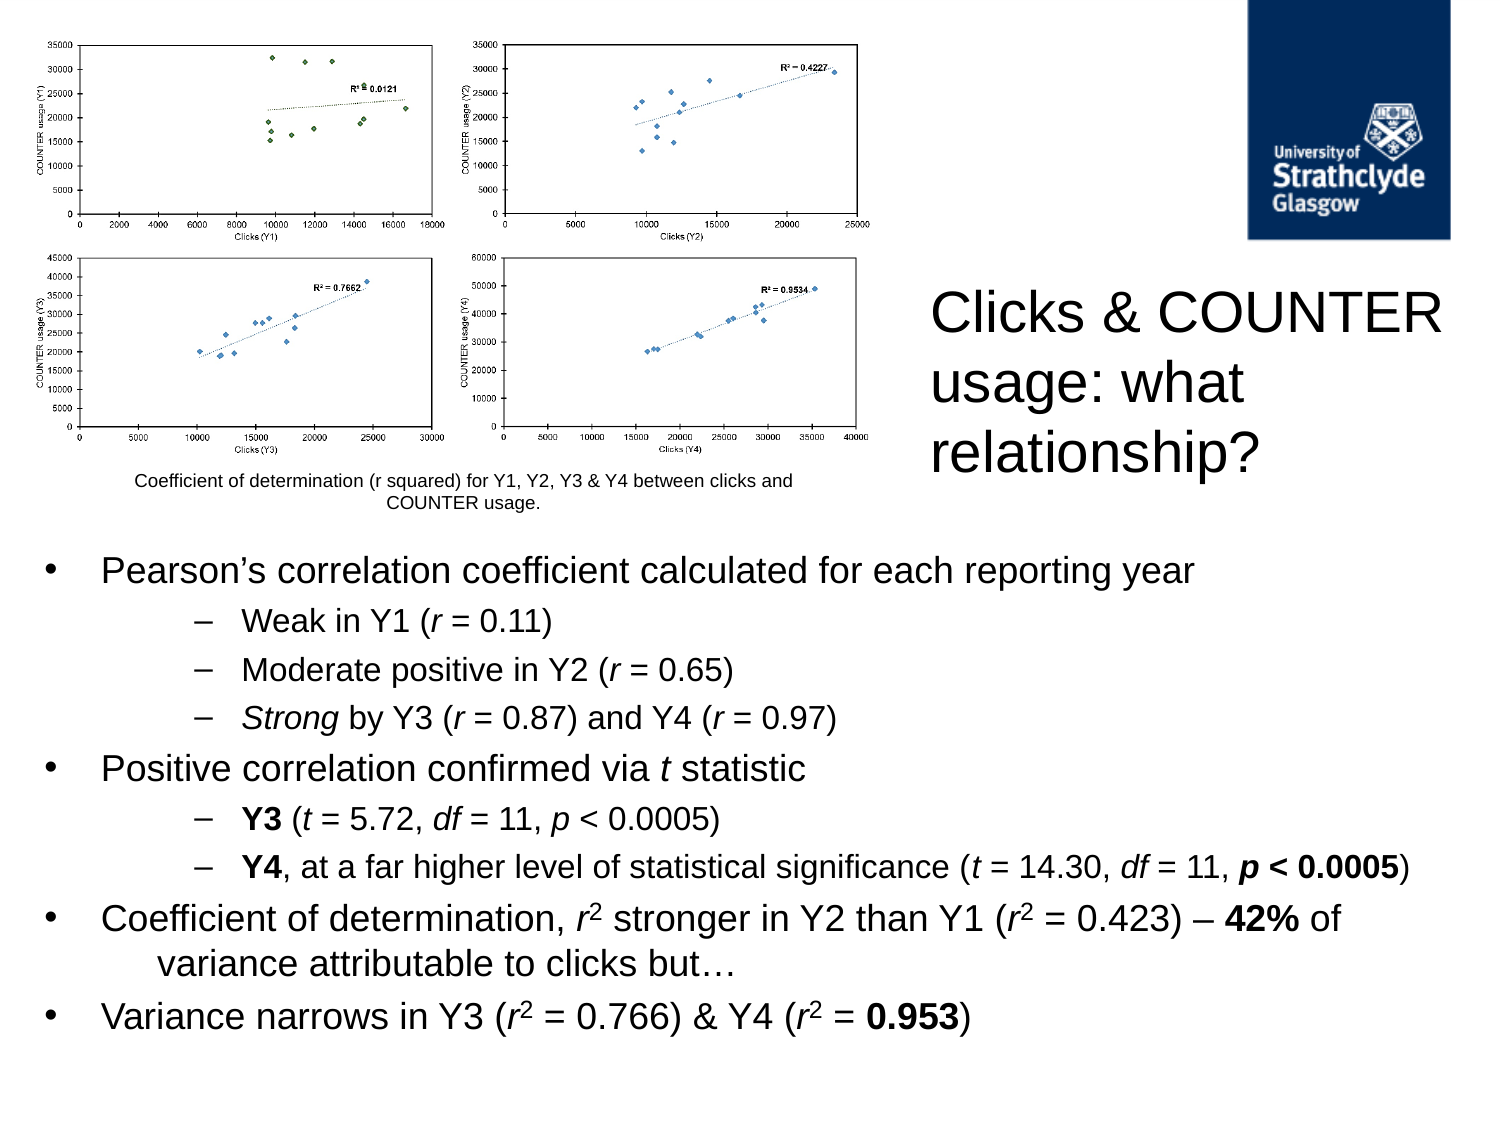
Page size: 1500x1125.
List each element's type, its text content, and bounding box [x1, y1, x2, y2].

list Pearson’s correlation coefficient calculated for each reporting year Weak in Y1 (r = 0.11) Moderate positive in Y2 (r = 0.65) Strong by Y3 (r = 0.87) and Y4 (r = 0.97) Positive correlation confirmed via t statistic Y3 (t = 5.72, df = 11, p < 0.0005) Y4, at a far higher level of statistical significance (t = 14.30, df = 11, p < 0.0005) Coefficient of determination, r2 stronger in Y2 than Y1 (r2 = 0.423) – 42% of variance attributable to clicks but… Variance narrows in Y3 (r2 = 0.766) & Y4 (r2 = 0.953) [29, 538, 1459, 1125]
title Clicks & COUNTER usage: what relationship? [915, 267, 1476, 386]
picture [29, 35, 874, 462]
text_box Coefficient of determination (r squared) for Y1, Y2, Y3 & Y4 between clicks and COUNTER usage. [89, 461, 839, 521]
